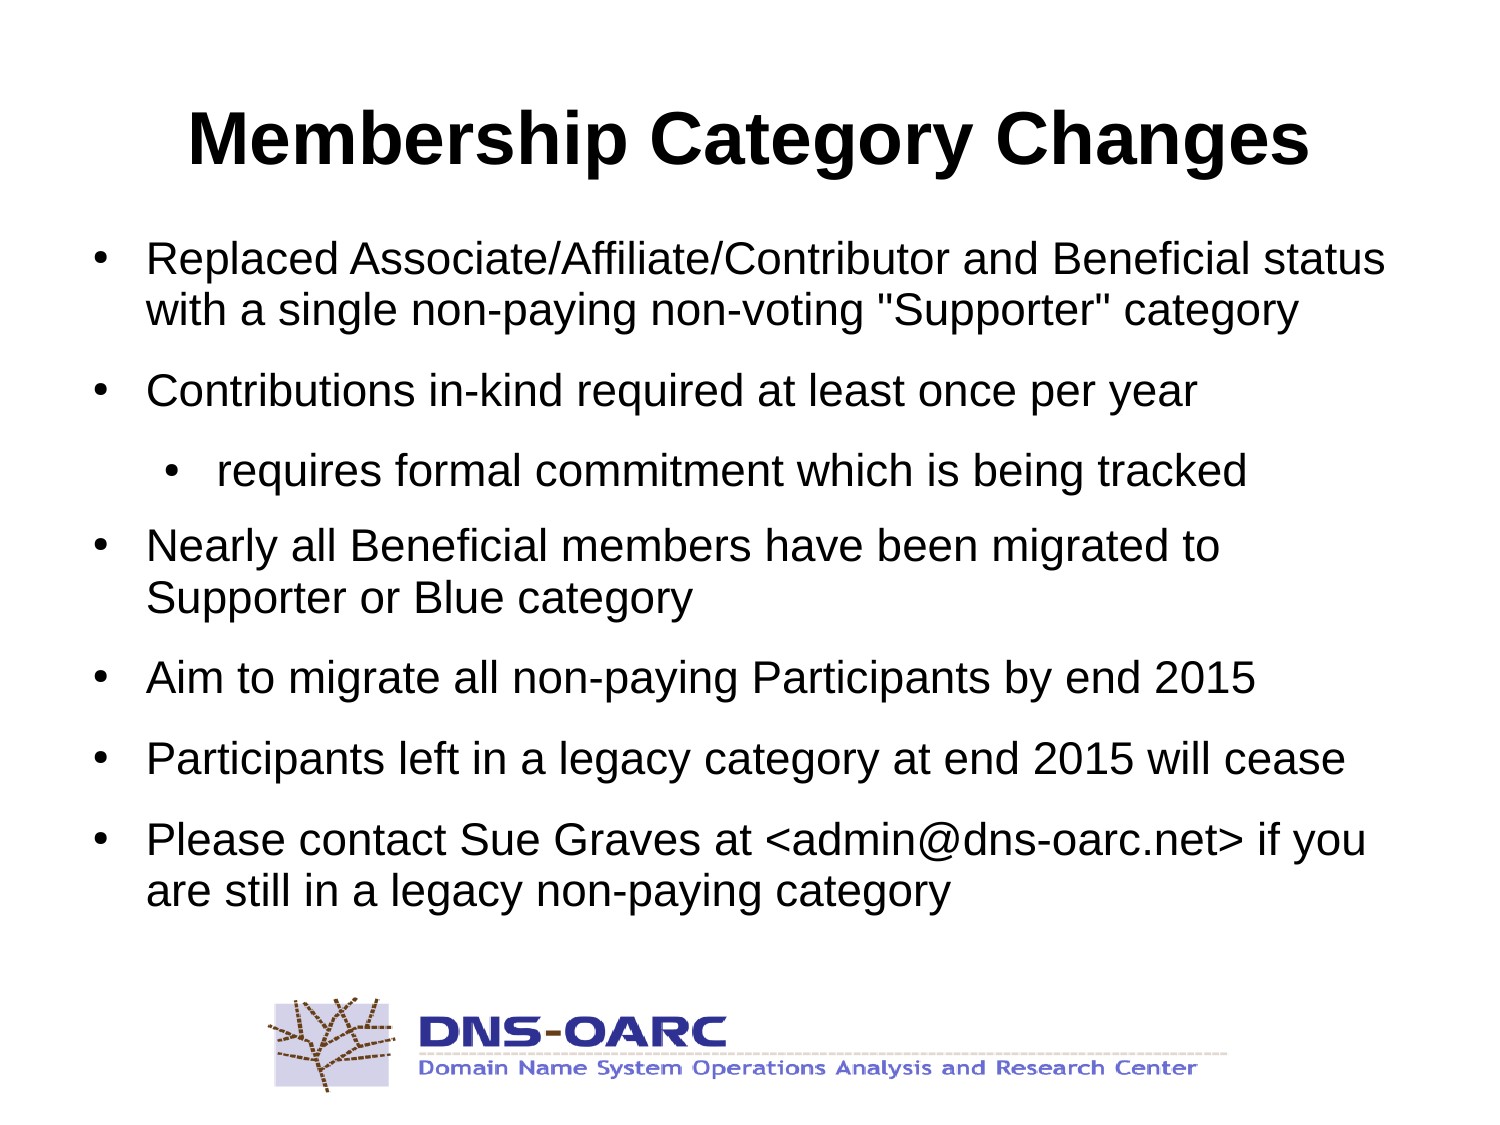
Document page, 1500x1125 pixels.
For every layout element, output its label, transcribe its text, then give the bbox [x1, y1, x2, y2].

title Membership Category Changes [75, 44, 1425, 232]
picture [214, 991, 1259, 1099]
list Replaced Associate/Affiliate/Contributor and Beneficial status with a single non-paying non-voting "Supporter" category Contributions in-kind required at least once per year requires formal commitment which is being tracked Nearly all Beneficial members have been migrated to Supporter or Blue category Aim to migrate all non-paying Participants by end 2015 Participants left in a legacy category at end 2015 will cease Please contact Sue Graves at <admin@dns-oarc.net> if you are still in a legacy non-paying category [75, 232, 1425, 976]
